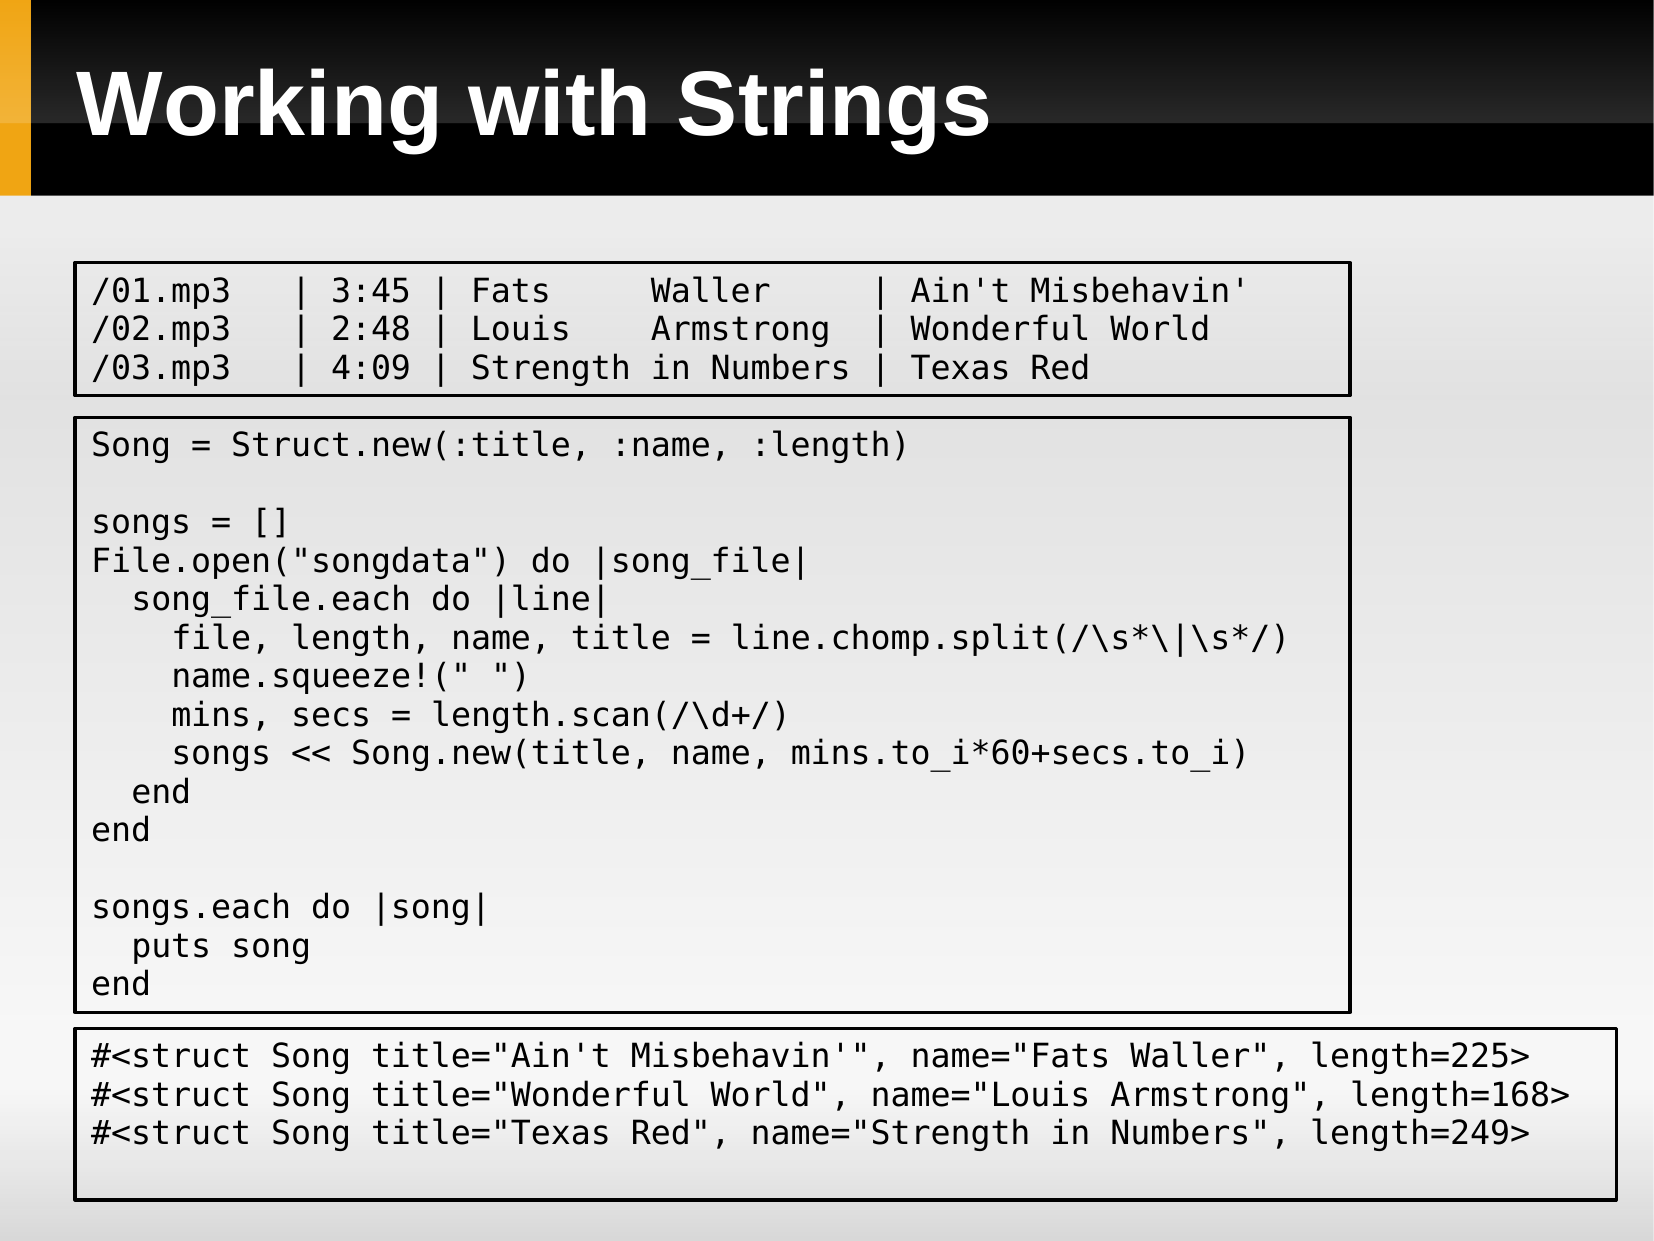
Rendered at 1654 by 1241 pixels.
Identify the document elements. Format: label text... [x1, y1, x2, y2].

title Working with Strings [76, 7, 1565, 200]
picture [0, 0, 1654, 1241]
text_box /01.mp3 | 3:45 | Fats Waller | Ain't Misbehavin' /02.mp3 | 2:48 | Louis Armstrong | Wonderful World /03.mp3 | 4:09 | Strength in Numbers | Texas Red [75, 262, 1351, 396]
text_box #<struct Song title="Ain't Misbehavin'", name="Fats Waller", length=225> #<struct Song title="Wonderful World", name="Louis Armstrong", length=168> #<struct Song title="Texas Red", name="Strength in Numbers", length=249> [75, 1028, 1617, 1201]
text_box Song = Struct.new(:title, :name, :length) songs = [] File.open("songdata") do |song_file| song_file.each do |line| file, length, name, title = line.chomp.split(/\s*\|\s*/) name.squeeze!(" ") mins, secs = length.scan(/\d+/) songs << Song.new(title, name, mins.to_i*60+secs.to_i) end end songs.each do |song| puts song end [75, 417, 1351, 1013]
